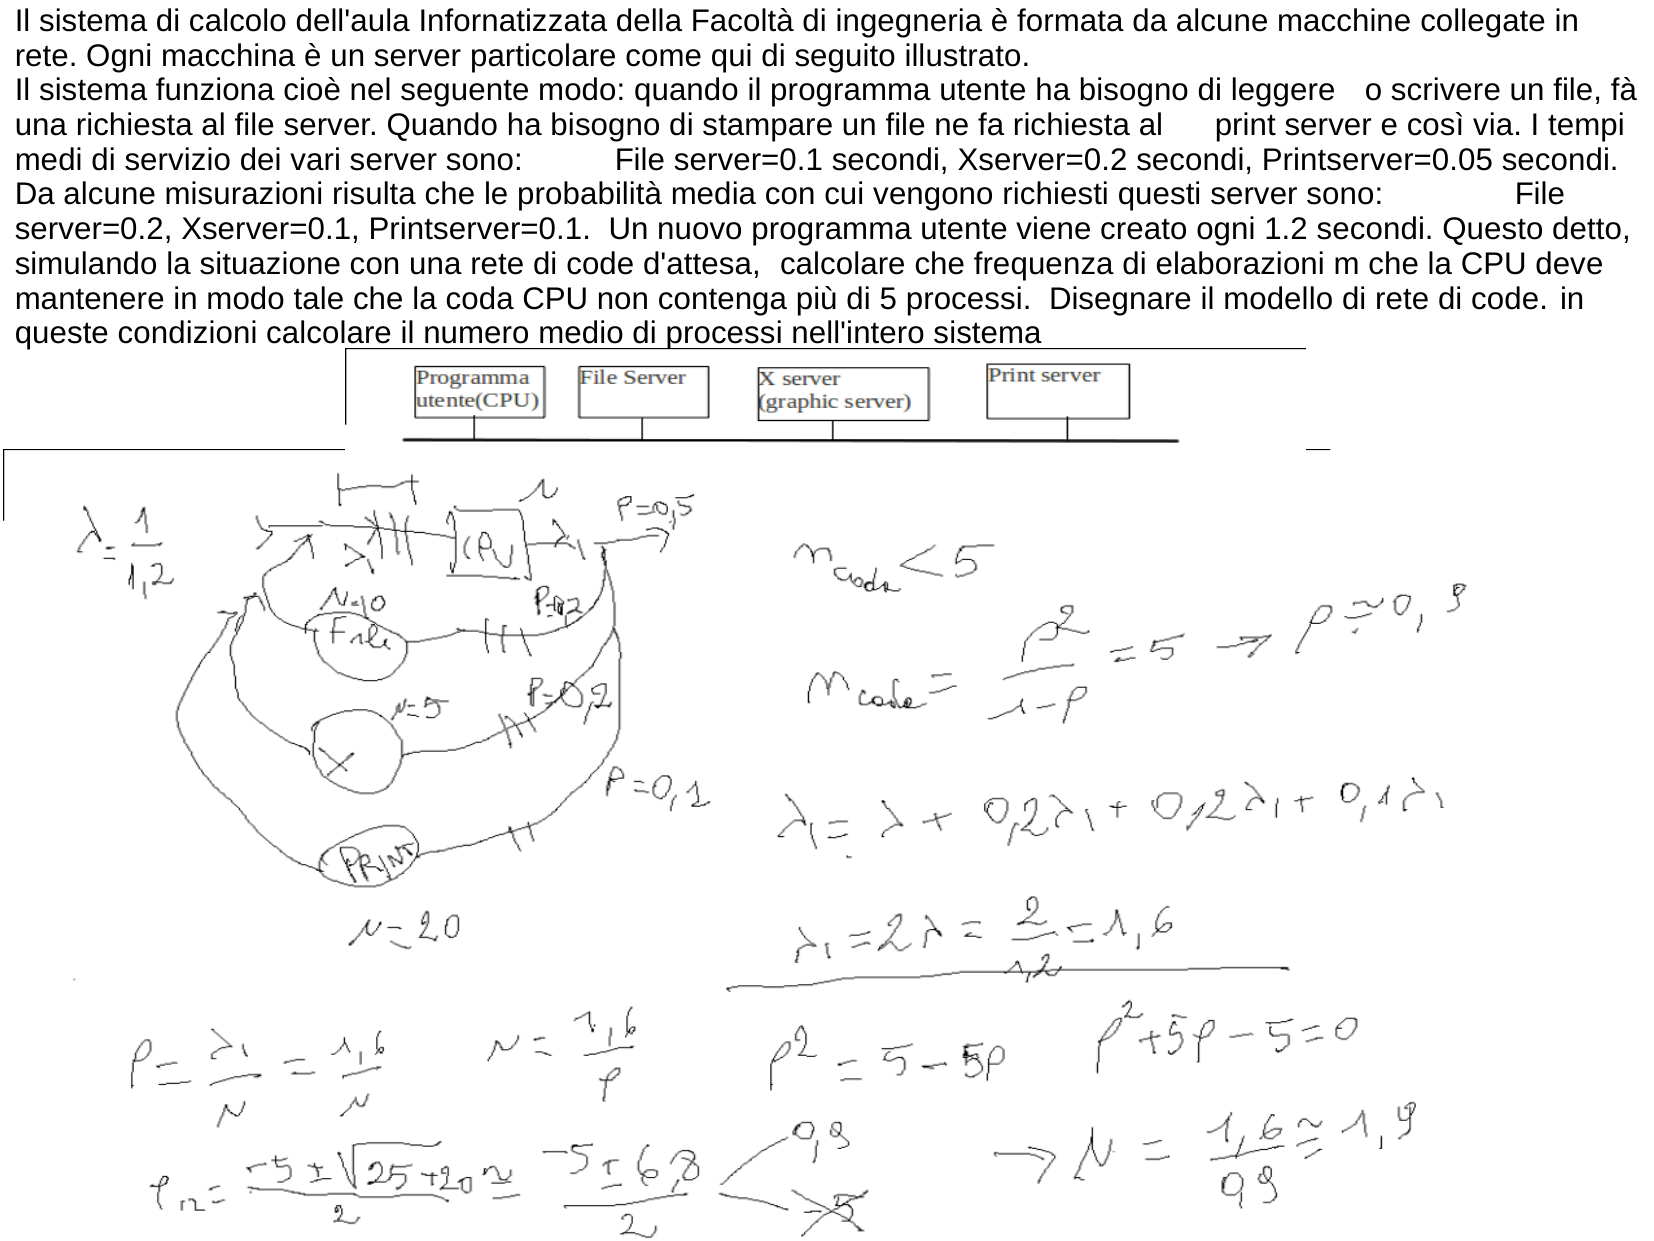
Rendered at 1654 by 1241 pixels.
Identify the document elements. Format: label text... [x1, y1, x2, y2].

picture [3, 348, 1654, 1241]
text_box Il sistema di calcolo dell'aula Infornatizzata della Facoltà di ingegneria è formata da alcune macchine collegate in rete. Ogni macchina è un server particolare come qui di seguito illustrato. Il sistema funziona cioè nel seguente modo: quando il programma utente ha bisogno di leggere o scrivere un file, fà una richiesta al file server. Quando ha bisogno di stampare un file ne fa richiesta al print server e così via. I tempi medi di servizio dei vari server sono: File server=0.1 secondi, Xserver=0.2 secondi, Printserver=0.05 secondi. Da alcune misurazioni risulta che le probabilità media con cui vengono richiesti questi server sono: File server=0.2, Xserver=0.1, Printserver=0.1. Un nuovo programma utente viene creato ogni 1.2 secondi. Questo detto, simulando la situazione con una rete di code d'attesa, calcolare che frequenza di elaborazioni m che la CPU deve mantenere in modo tale che la coda CPU non contenga più di 5 processi. Disegnare il modello di rete di code. in queste condizioni calcolare il numero medio di processi nell'intero sistema [0, 0, 1654, 395]
